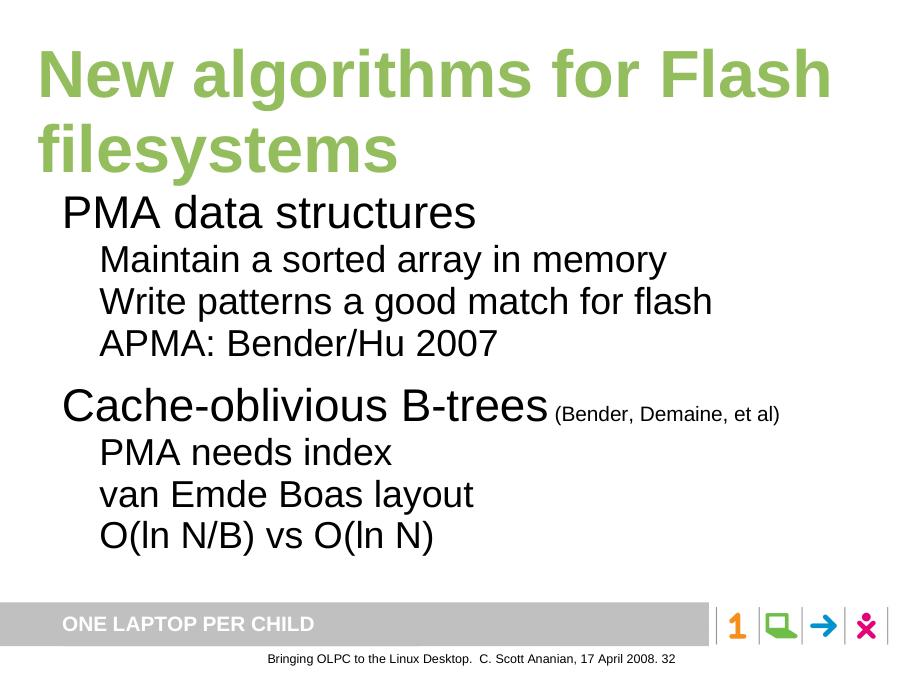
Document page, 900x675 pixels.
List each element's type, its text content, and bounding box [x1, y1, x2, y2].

list PMA data structures Maintain a sorted array in memory Write patterns a good match for flash APMA: Bender/Hu 2007 Cache-oblivious B-trees (Bender, Demaine, et al) PMA needs index van Emde Boas layout O(ln N/B) vs O(ln N) [61, 187, 844, 675]
picture [844, 598, 897, 654]
title New algorithms for Flash filesystems [37, 37, 856, 211]
